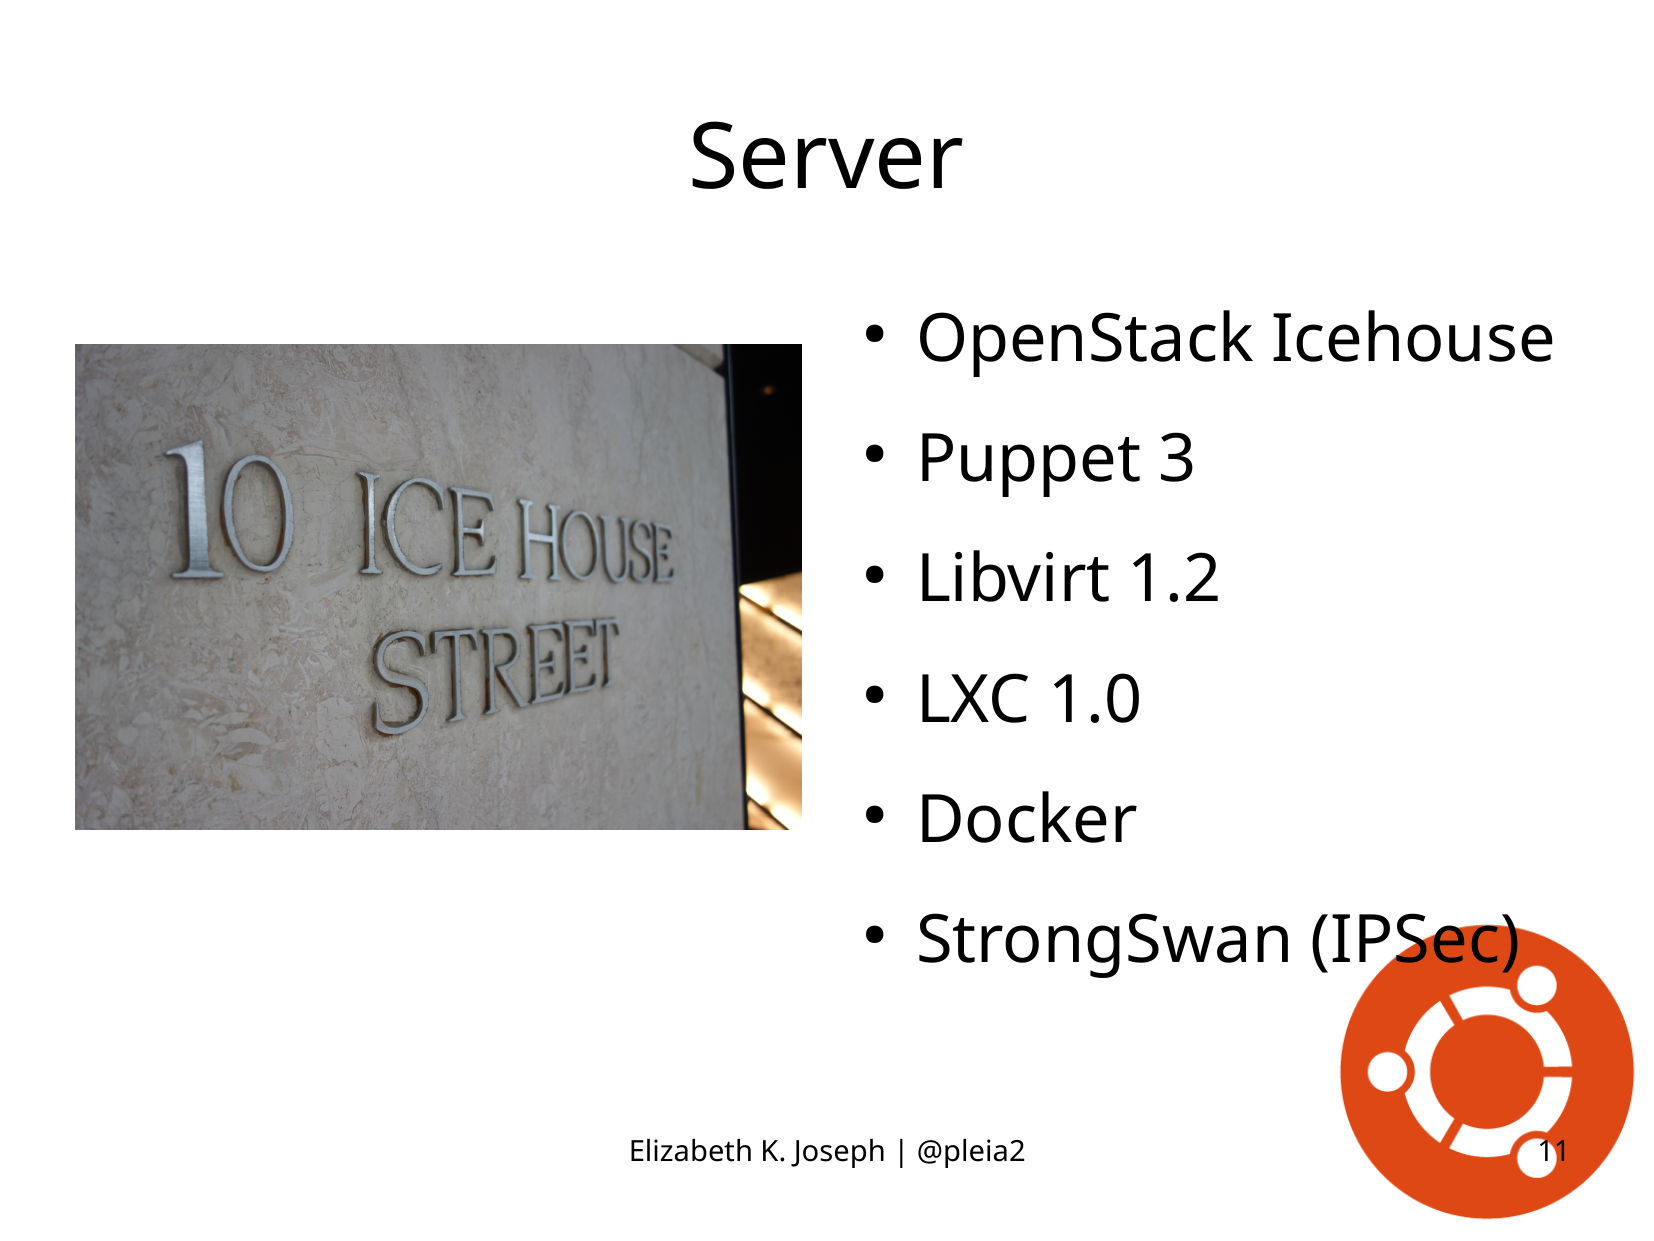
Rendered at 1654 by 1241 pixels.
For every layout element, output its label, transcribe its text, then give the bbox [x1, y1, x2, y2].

title Server [82, 49, 1571, 257]
list OpenStack Icehouse Puppet 3 Libvirt 1.2 LXC 1.0 Docker StrongSwan (IPSec) [845, 290, 1572, 1010]
picture [0, 0, 1654, 1241]
